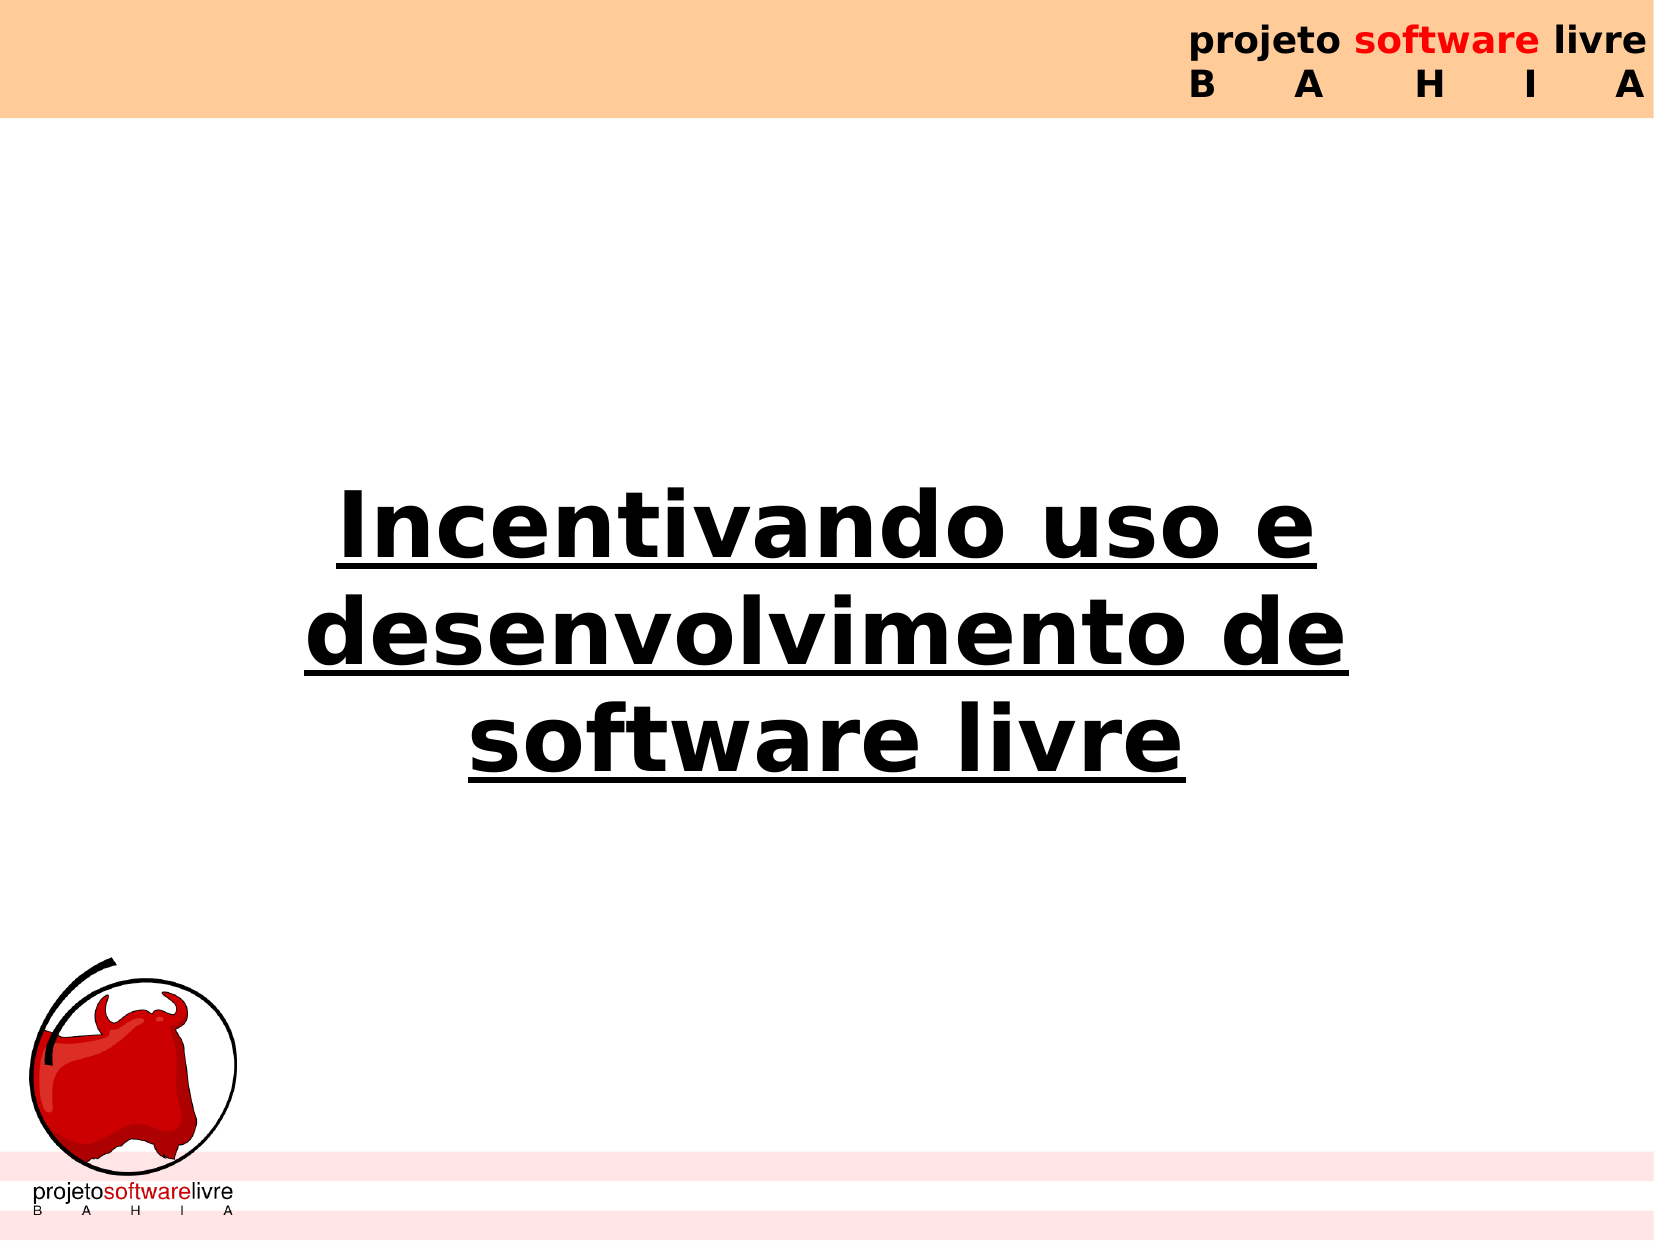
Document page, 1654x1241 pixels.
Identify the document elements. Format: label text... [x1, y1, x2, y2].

picture [29, 957, 237, 1215]
title Incentivando uso e desenvolvimento de software livre [82, 472, 1571, 794]
